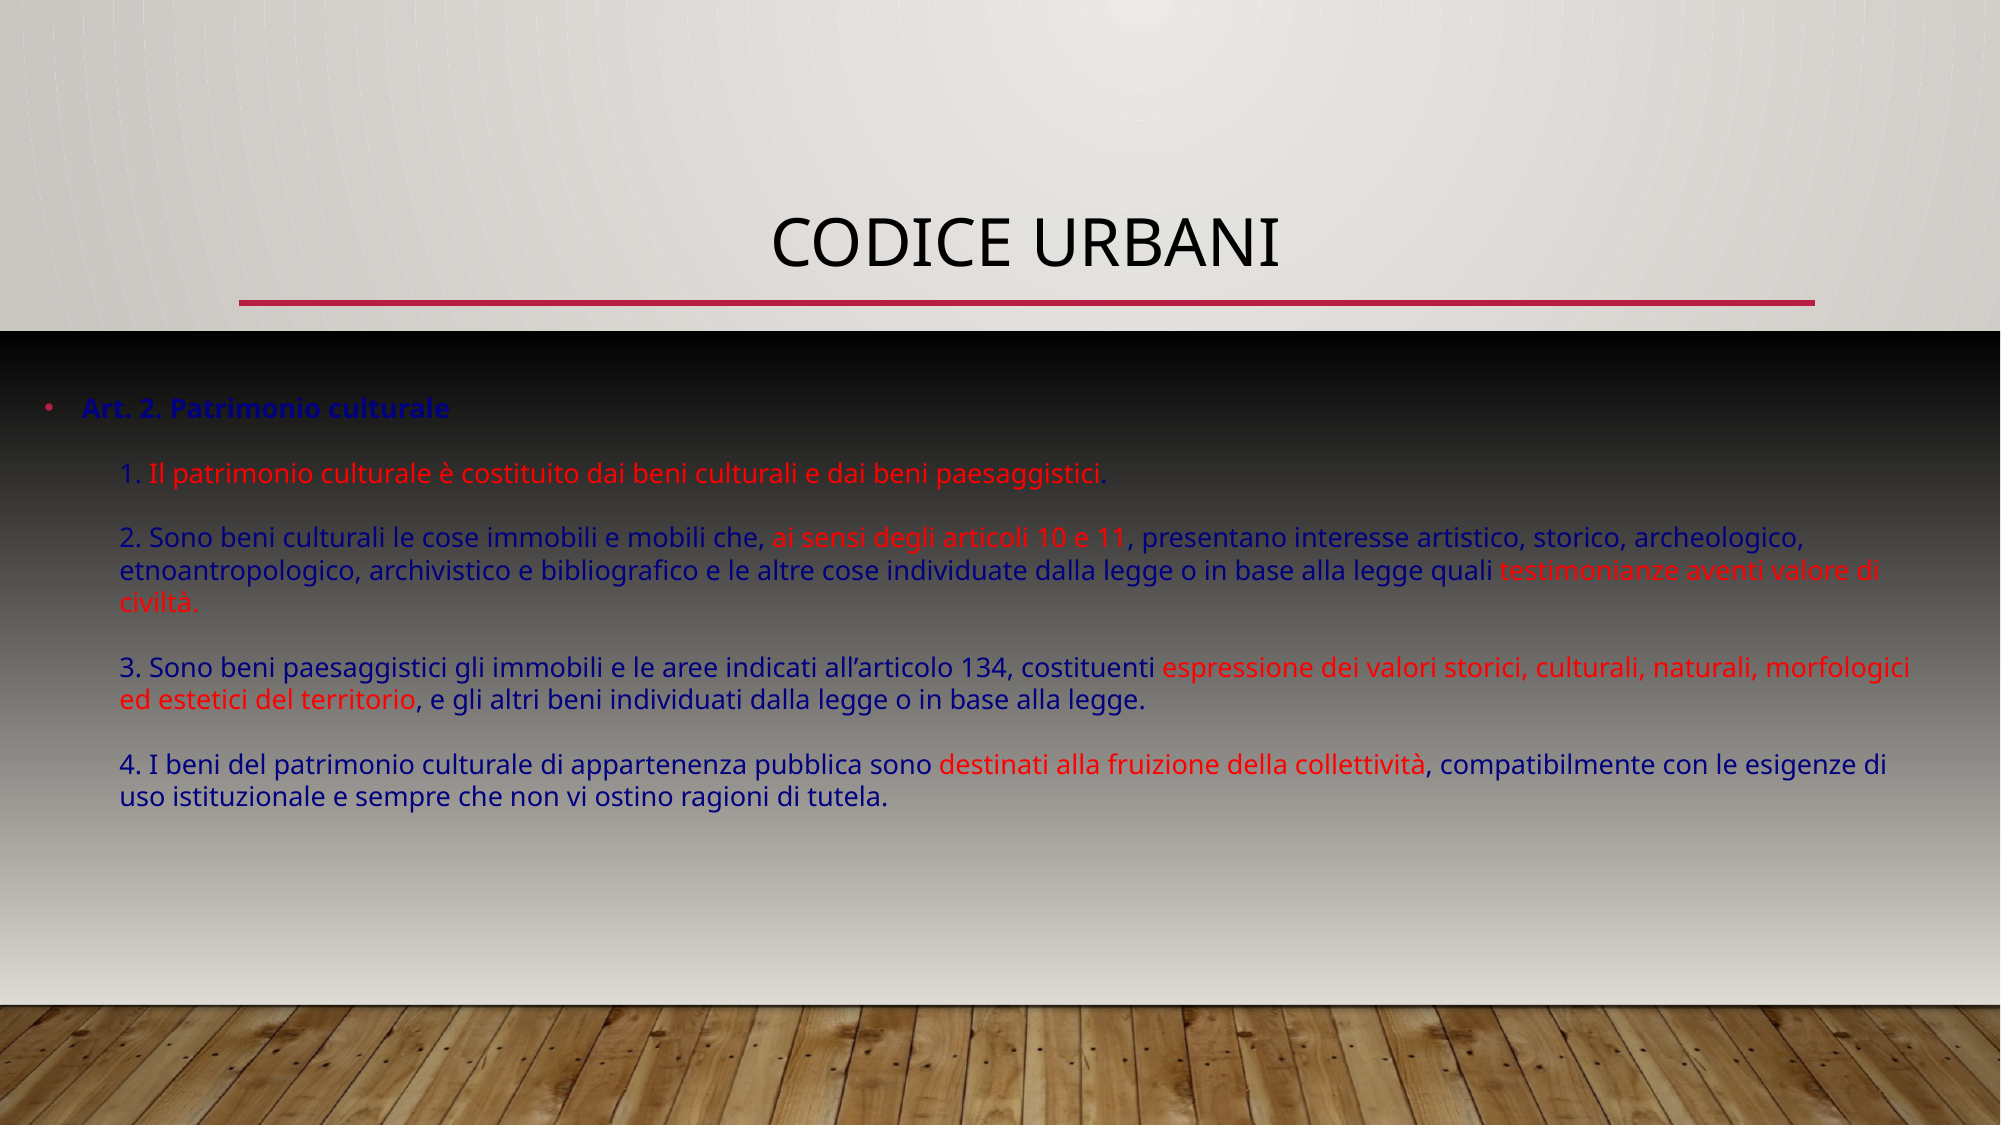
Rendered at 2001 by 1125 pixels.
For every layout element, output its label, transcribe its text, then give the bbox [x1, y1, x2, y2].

title Codice Urbani [238, 201, 1814, 305]
list Art. 2. Patrimonio culturale 1. Il patrimonio culturale è costituito dai beni culturali e dai beni paesaggistici. 2. Sono beni culturali le cose immobili e mobili che, ai sensi degli articoli 10 e 11, presentano interesse artistico, storico, archeologico, etnoantropologico, archivistico e bibliografico e le altre cose individuate dalla legge o in base alla legge quali testimonianze aventi valore di civiltà. 3. Sono beni paesaggistici gli immobili e le aree indicati all’articolo 134, costituenti espressione dei valori storici, culturali, naturali, morfologici ed estetici del territorio, e gli altri beni individuati dalla legge o in base alla legge. 4. I beni del patrimonio culturale di appartenenza pubblica sono destinati alla fruizione della collettività, compatibilmente con le esigenze di uso istituzionale e sempre che non vi ostino ragioni di tutela. [29, 330, 1951, 897]
